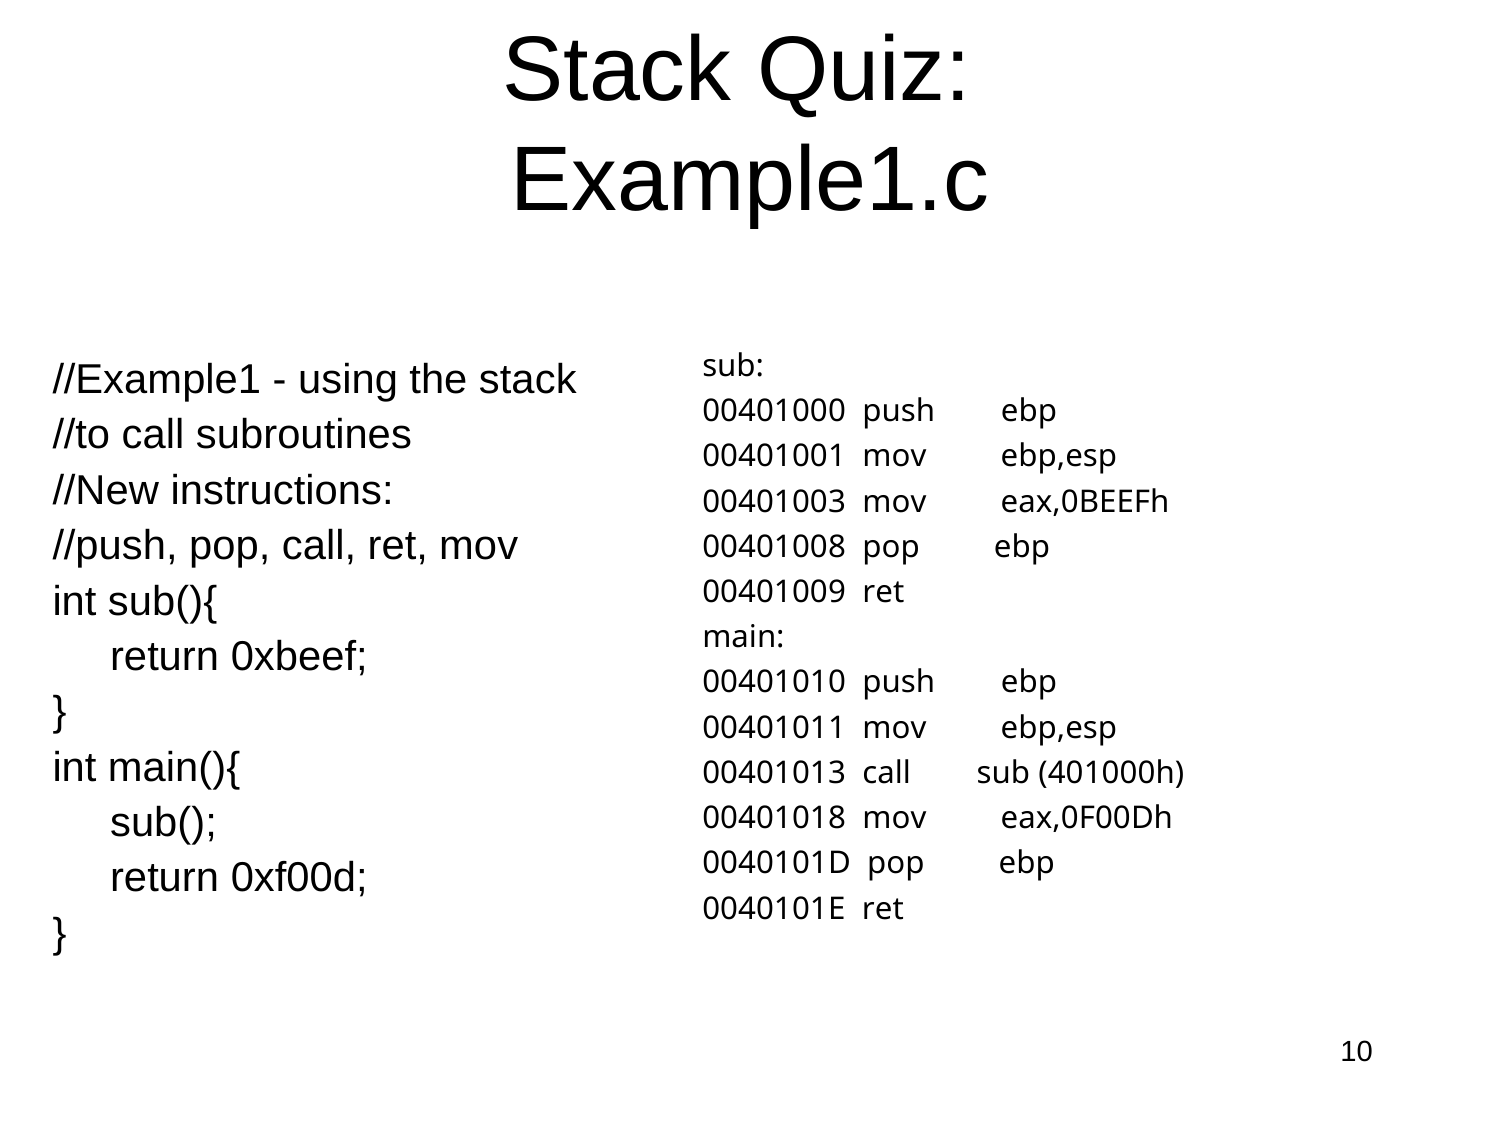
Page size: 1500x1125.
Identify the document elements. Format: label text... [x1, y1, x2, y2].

list //Example1 - using the stack //to call subroutines //New instructions: //push, pop, call, ret, mov int sub(){ return 0xbeef; } int main(){ sub(); return 0xf00d; } [37, 349, 638, 976]
text_box <number> [1074, 1025, 1388, 1101]
text_box sub: 00401000 push ebp 00401001 mov ebp,esp 00401003 mov eax,0BEEFh 00401008 pop ebp 00401009 ret main: 00401010 push ebp 00401011 mov ebp,esp 00401013 call sub (401000h) 00401018 mov eax,0F00Dh 0040101D pop ebp 0040101E ret [687, 337, 1450, 963]
title Stack Quiz: Example1.c [112, 1, 1388, 237]
